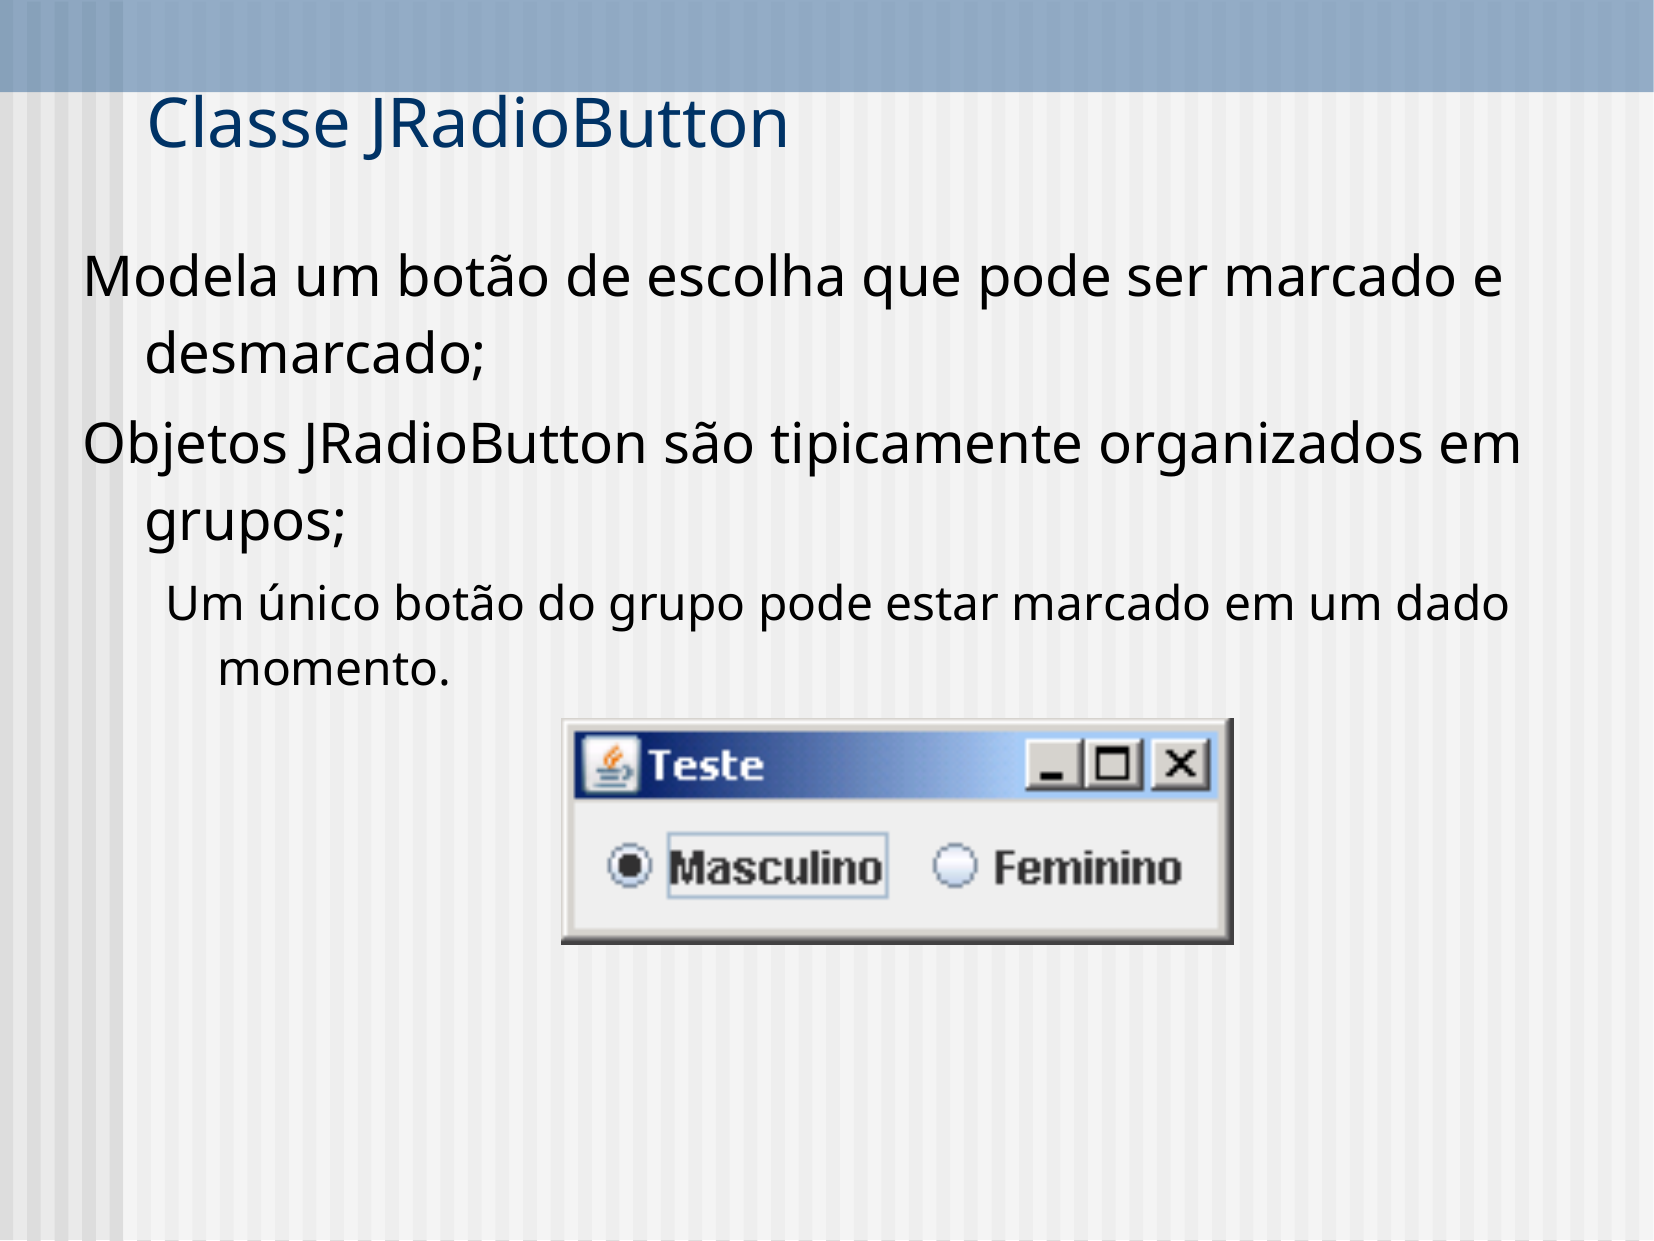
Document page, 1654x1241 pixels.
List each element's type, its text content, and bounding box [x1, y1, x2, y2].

list Modela um botão de escolha que pode ser marcado e desmarcado; Objetos JRadioButton são tipicamente organizados em grupos; Um único botão do grupo pode estar marcado em um dado momento. [82, 236, 1571, 1094]
picture [561, 718, 1234, 945]
title Classe JRadioButton [146, 29, 1536, 212]
